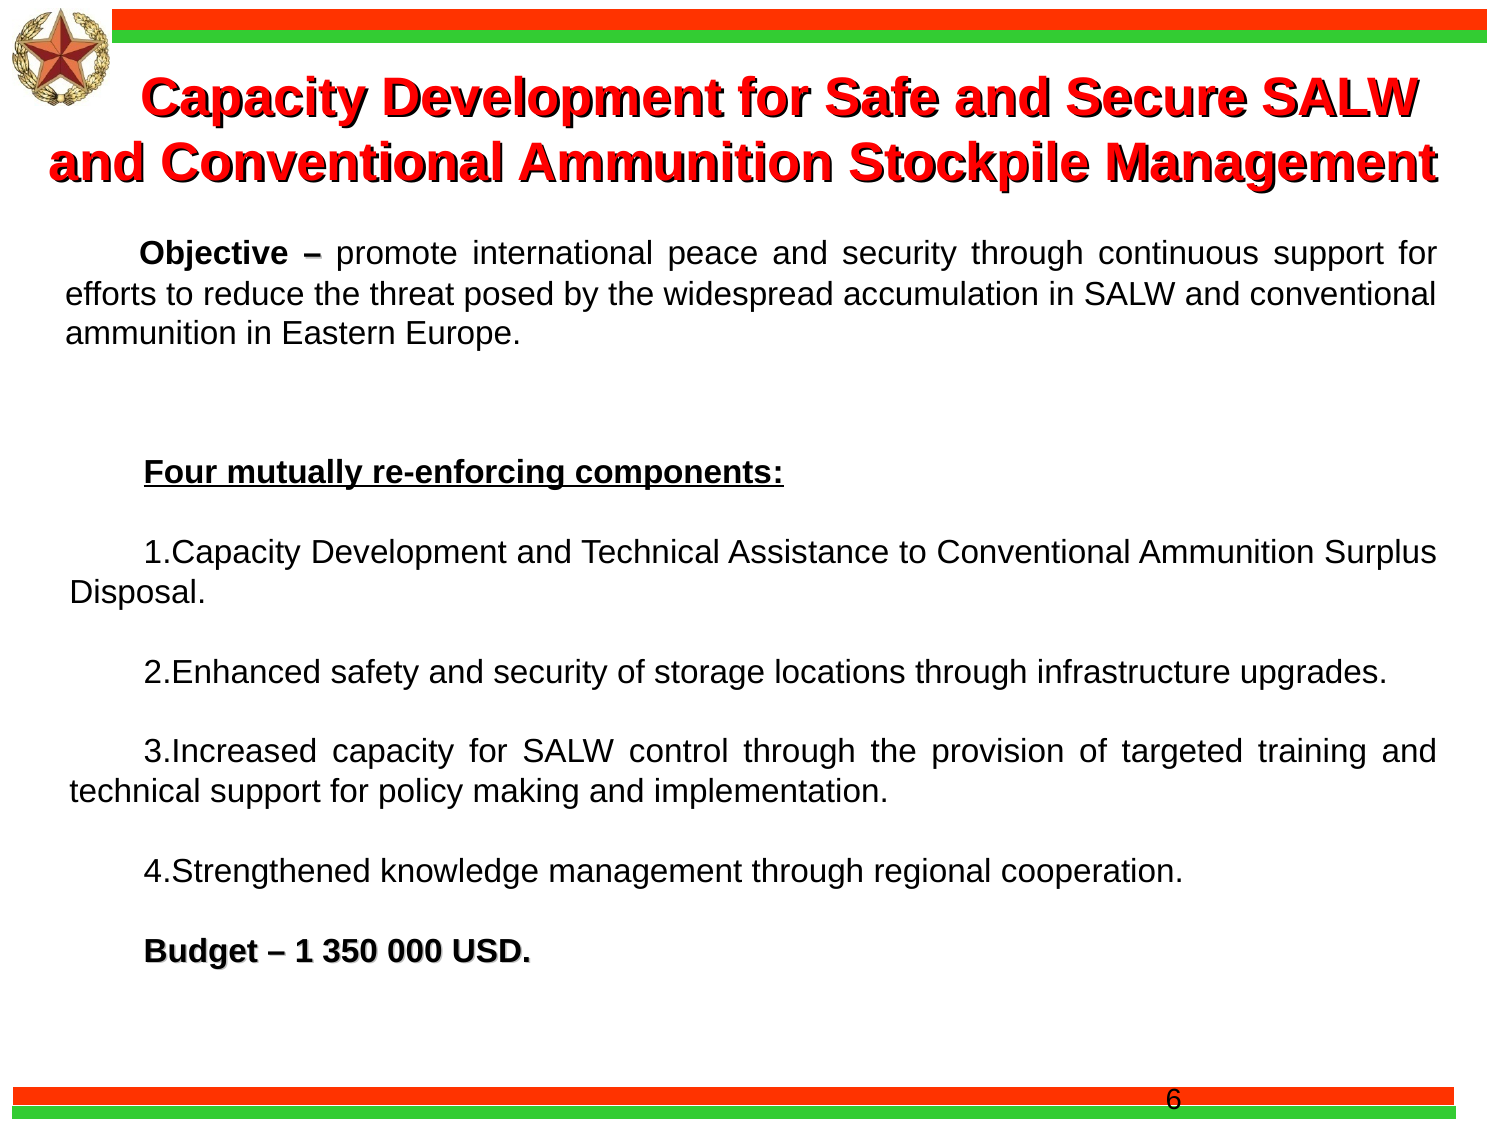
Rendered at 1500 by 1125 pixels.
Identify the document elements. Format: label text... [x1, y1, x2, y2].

text_box Capacity Development for Safe and Secure SALW and Conventional Ammunition Stockpile Management [0, 54, 1488, 199]
text_box Objective – promote international peace and security through continuous support for efforts to reduce the threat posed by the widespread accumulation in SALW and conventional ammunition in Eastern Europe. [50, 224, 1454, 359]
text_box Four mutually re-enforcing components: 1.Capacity Development and Technical Assistance to Conventional Ammunition Surplus Disposal. 2.Enhanced safety and security of storage locations through infrastructure upgrades. 3.Increased capacity for SALW control through the provision of targeted training and technical support for policy making and implementation. 4.Strengthened knowledge management through regional cooperation. Budget – 1 350 000 USD. [54, 403, 1454, 977]
text_box [112, 9, 1487, 43]
picture [12, 8, 110, 54]
text_box [12, 1037, 1500, 1125]
